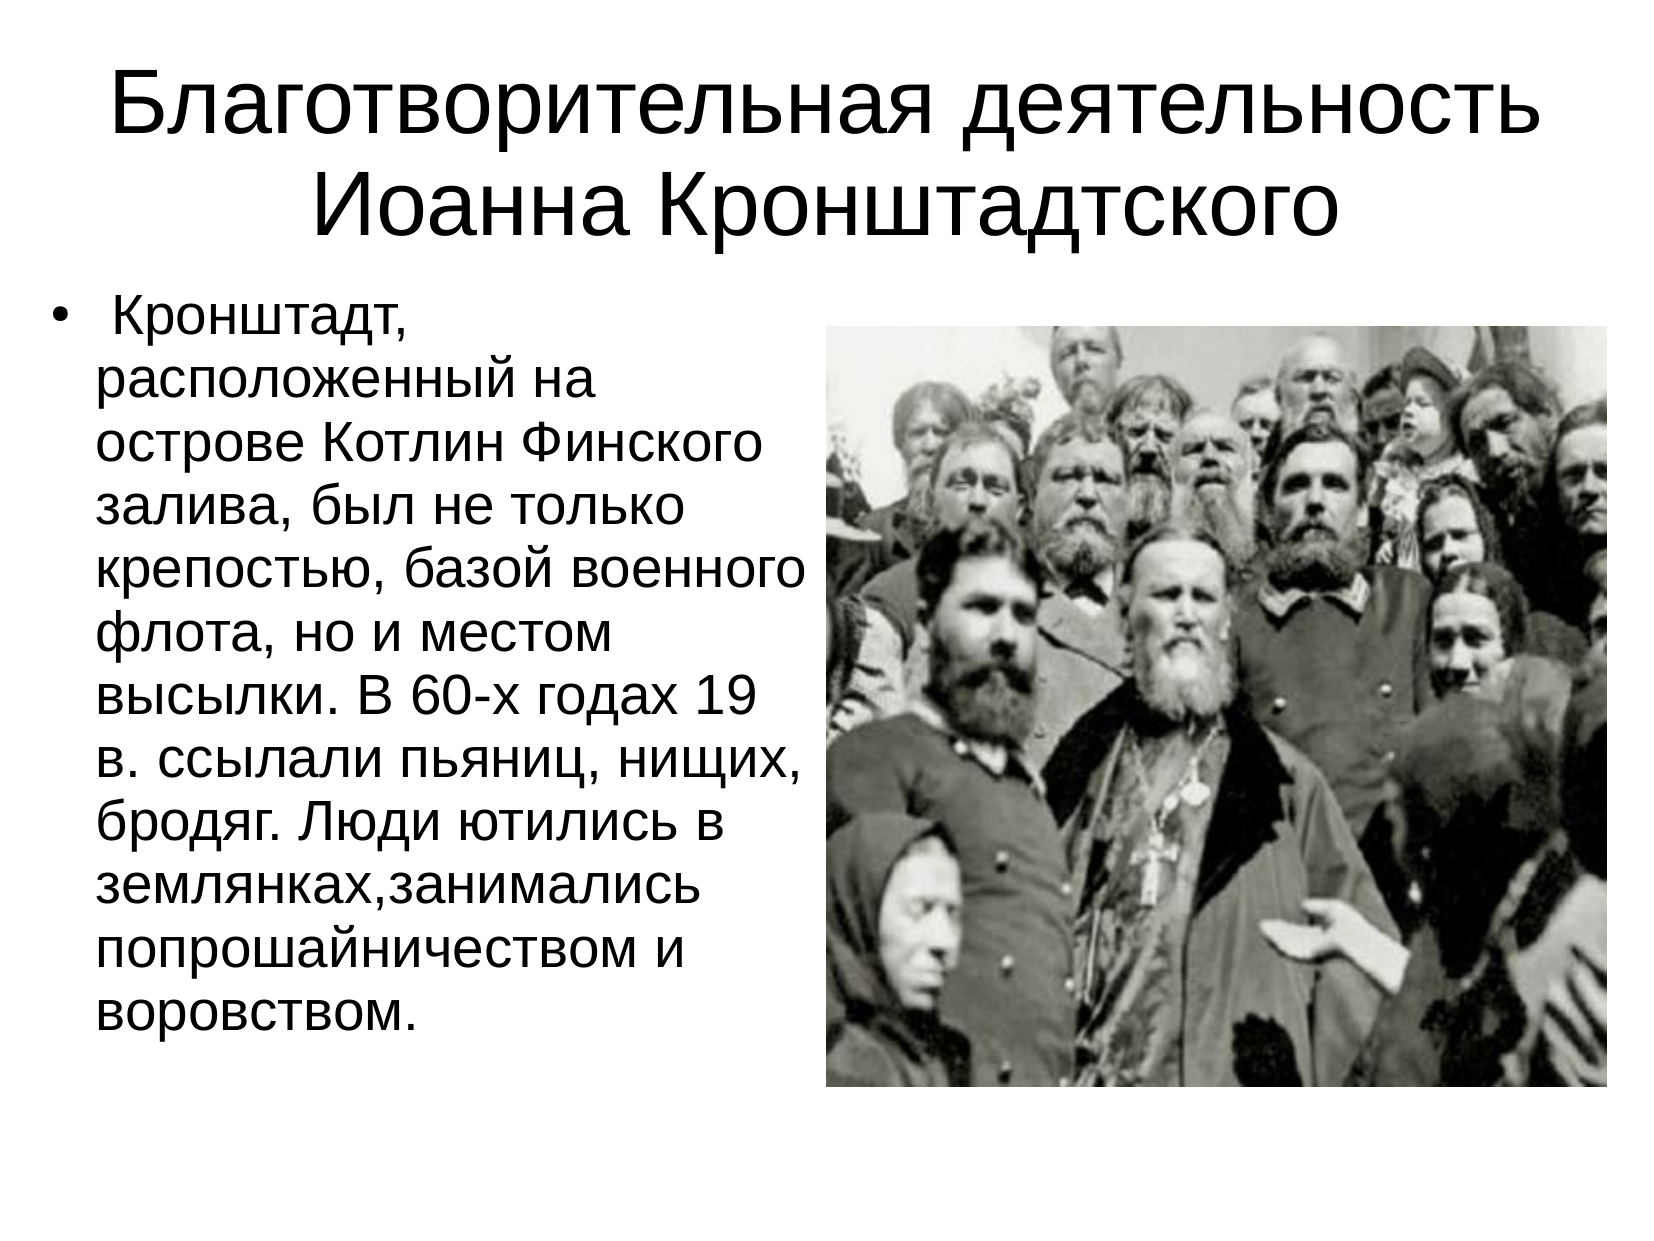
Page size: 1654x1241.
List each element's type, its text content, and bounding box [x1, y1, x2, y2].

picture [826, 326, 1607, 1087]
list Кронштадт, расположенный на острове Котлин Финского залива, был не только крепостью, базой военного флота, но и местом высылки. В 60-х годах 19 в. ссылали пьяниц, нищих, бродяг. Люди ютились в землянках,занимались попрошайничеством и воровством. [35, 283, 809, 1099]
title Благотворительная деятельность Иоанна Кронштадтского [82, 49, 1571, 257]
